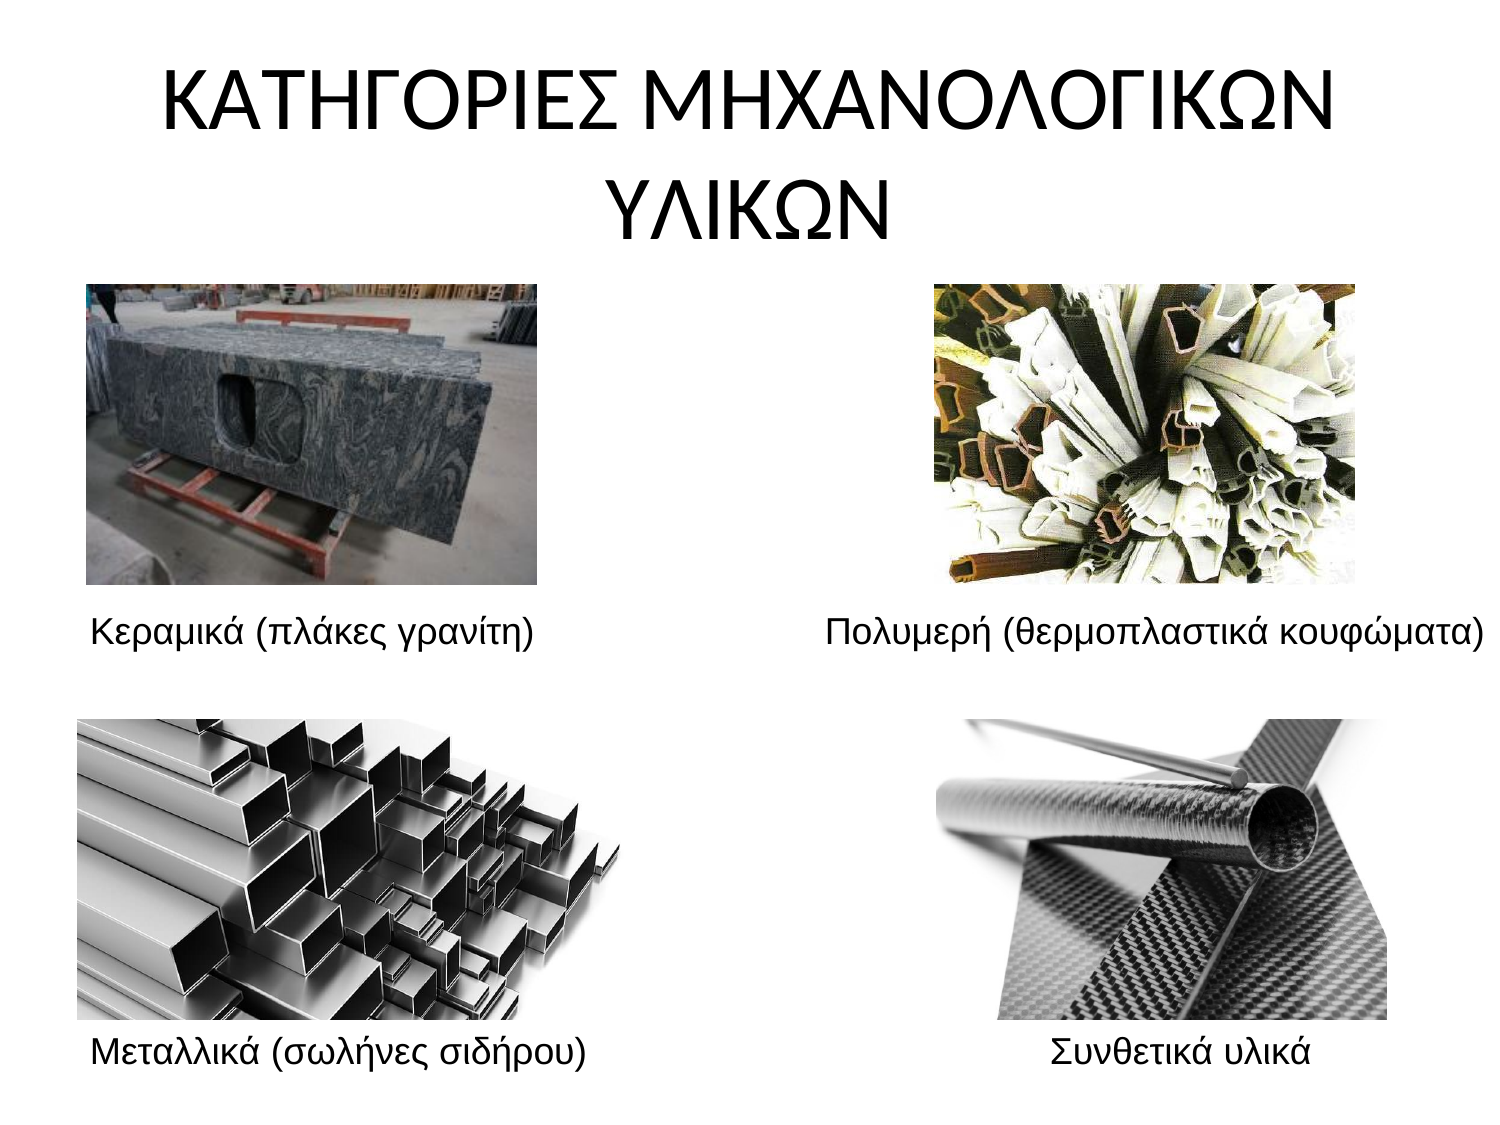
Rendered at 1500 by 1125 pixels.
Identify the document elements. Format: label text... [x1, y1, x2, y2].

text_box Μεταλλικά (σωλήνες σιδήρου) [75, 1020, 616, 1080]
text_box Συνθετικά υλικά [1035, 1020, 1336, 1081]
text_box Κεραμικά (πλάκες γρανίτη) [75, 600, 571, 660]
picture [936, 719, 1387, 1021]
text_box Πολυμερή (θερμοπλαστικά κουφώματα) [810, 600, 1500, 705]
title ΚΑΤΗΓΟΡΙΕΣ ΜΗΧΑΝΟΛΟΓΙΚΩΝ ΥΛΙΚΩΝ [75, 29, 1426, 266]
picture [86, 284, 537, 586]
picture [77, 719, 678, 1021]
picture [934, 284, 1355, 586]
